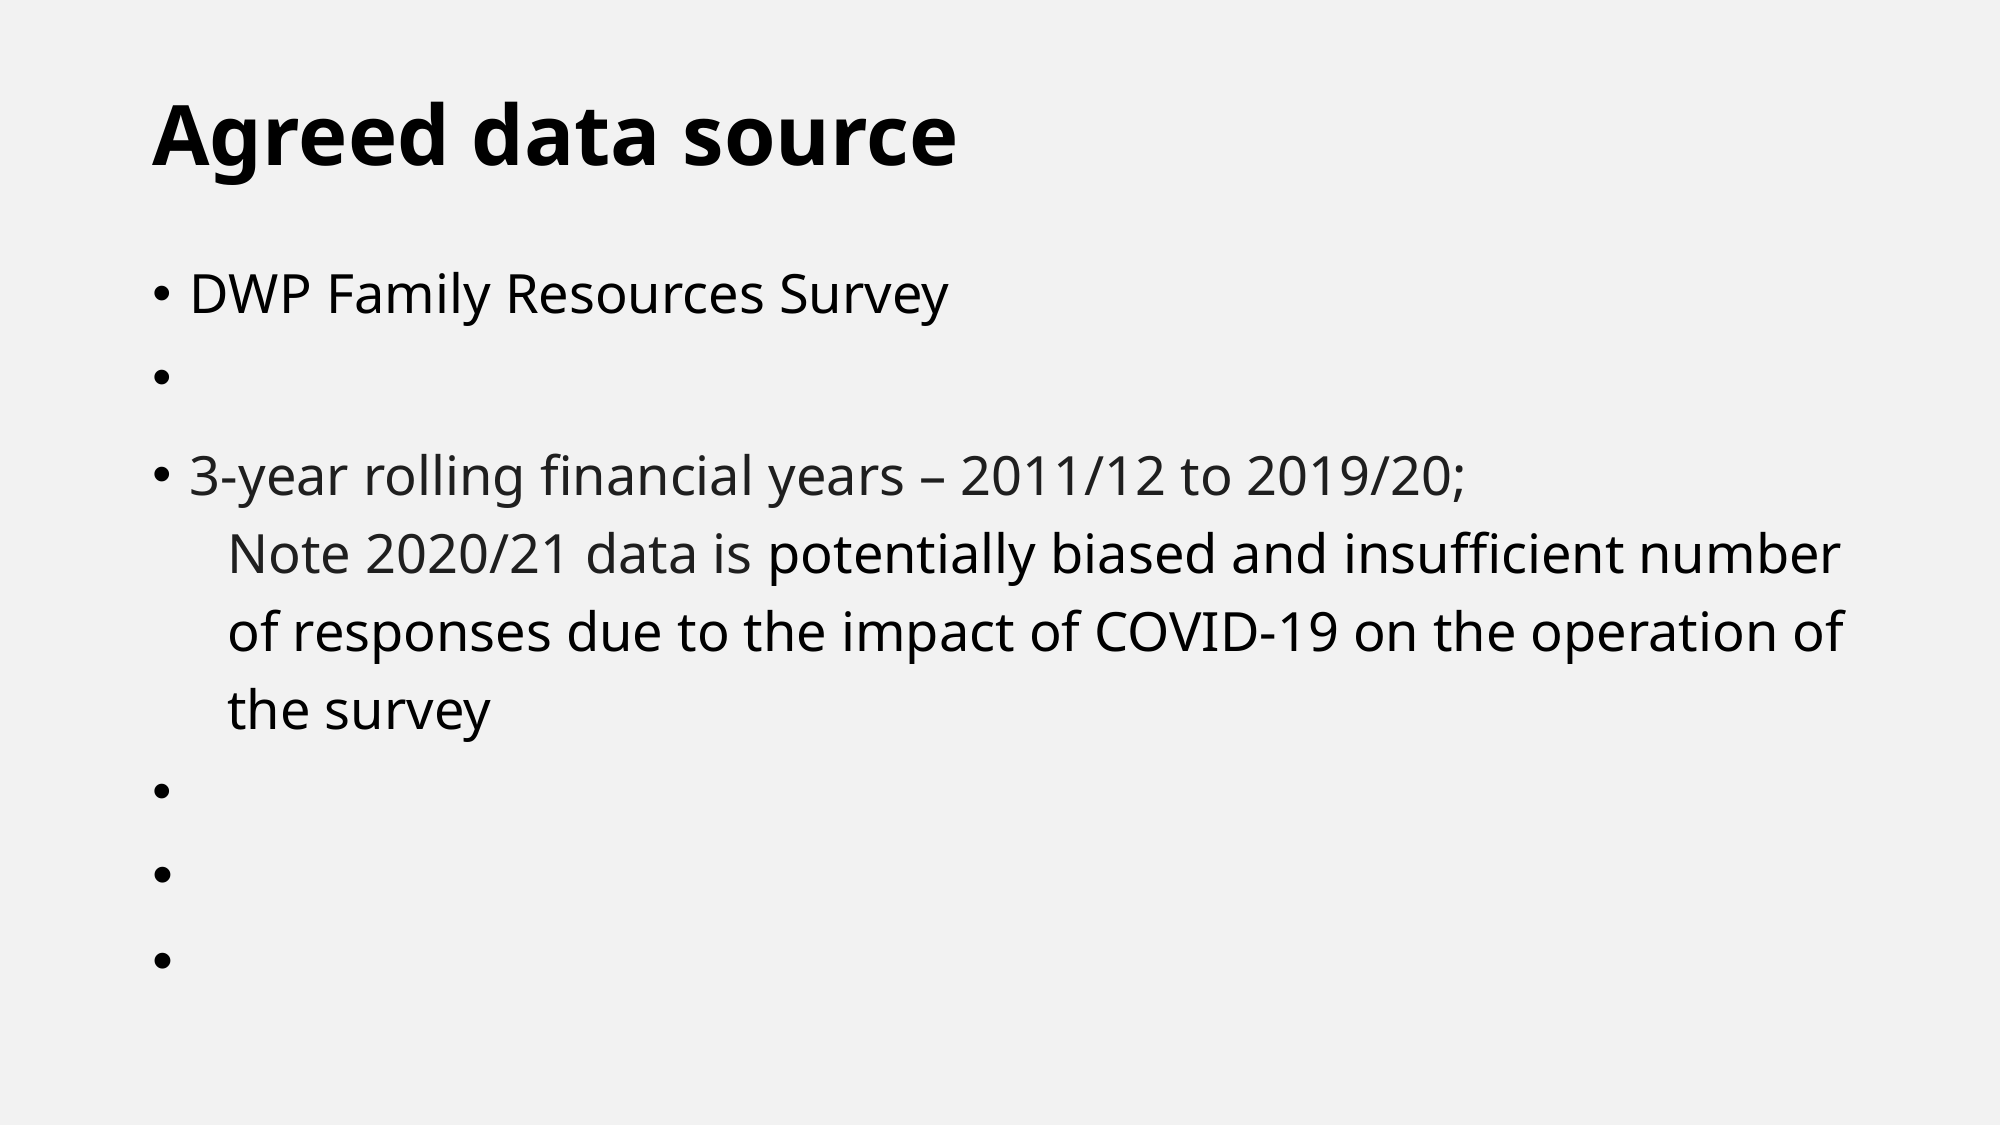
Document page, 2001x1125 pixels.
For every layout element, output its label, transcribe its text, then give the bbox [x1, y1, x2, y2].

list DWP Family Resources Survey 3-year rolling financial years – 2011/12 to 2019/20; Note 2020/21 data is potentially biased and insufficient number of responses due to the impact of COVID-19 on the operation of the survey [137, 259, 1863, 974]
title Agreed data source [137, 59, 1863, 217]
